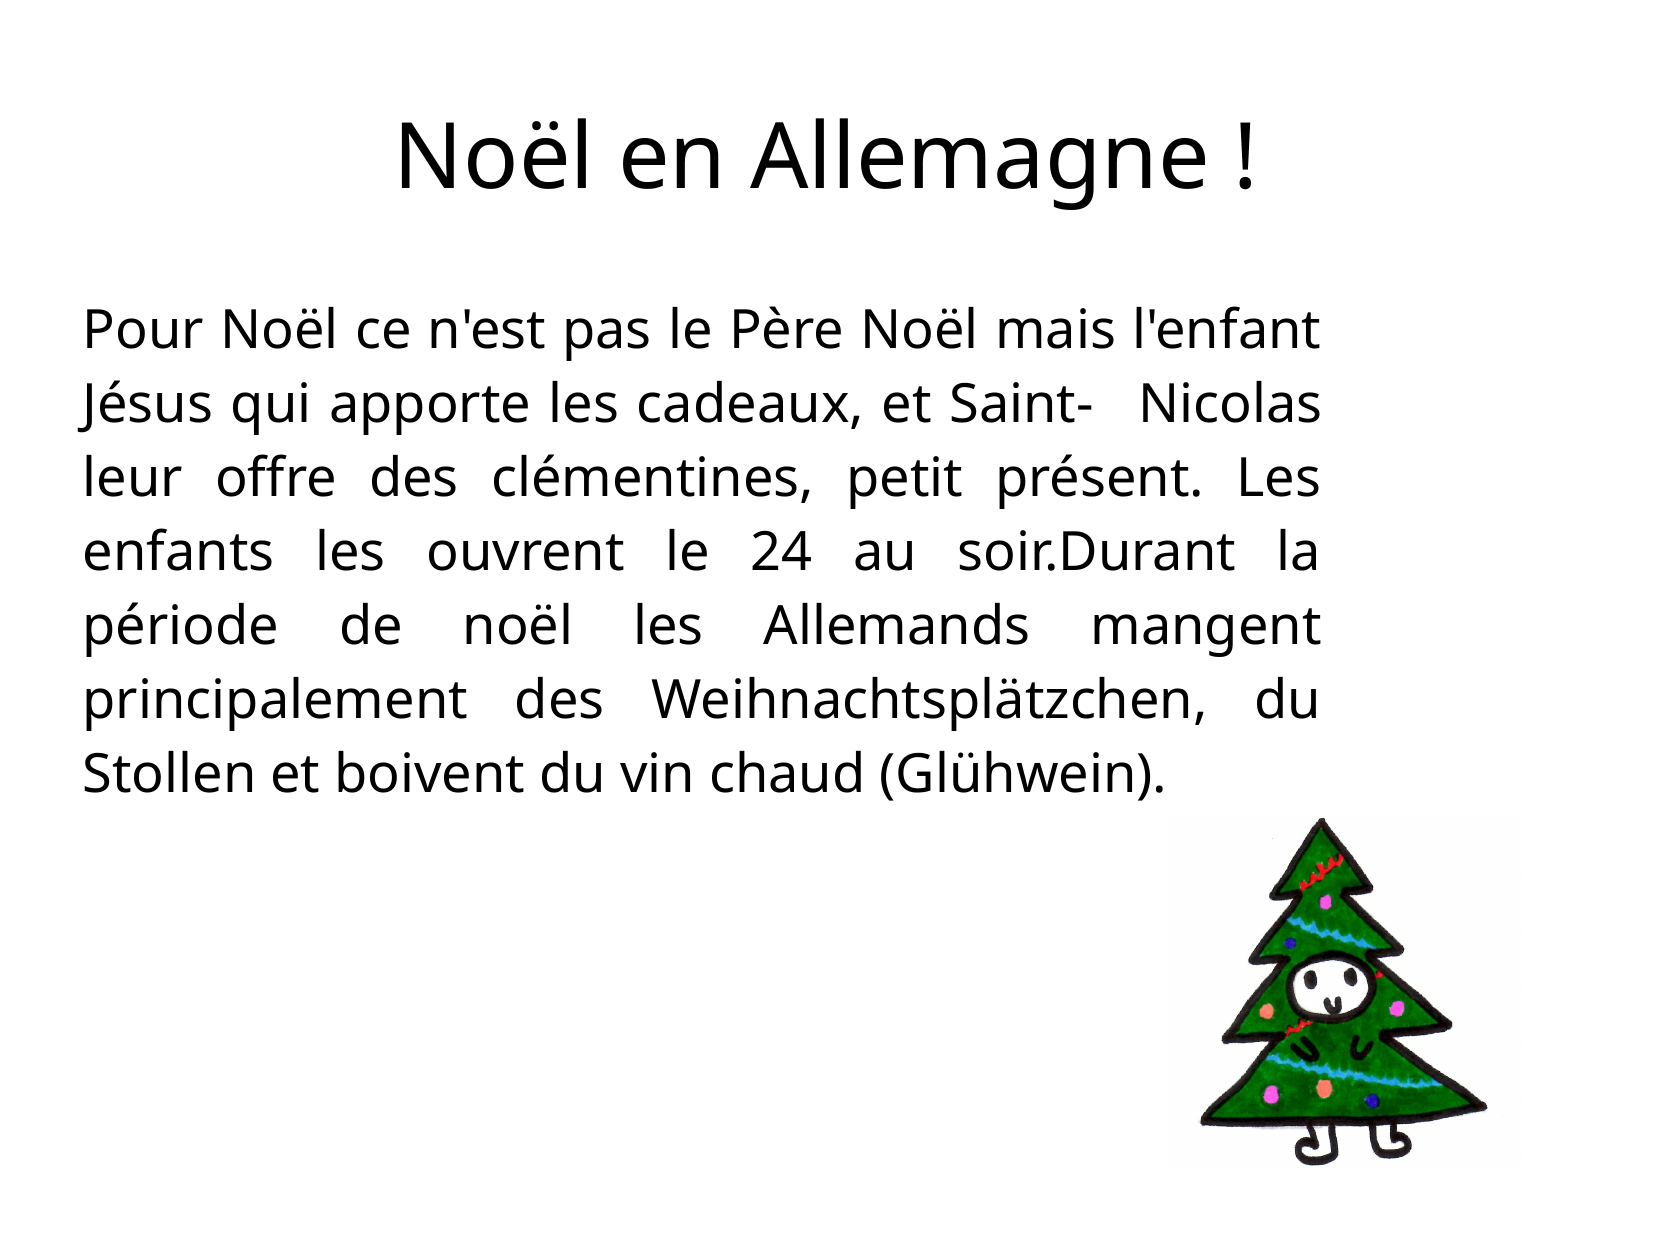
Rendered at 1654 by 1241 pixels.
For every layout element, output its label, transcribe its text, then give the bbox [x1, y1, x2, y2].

picture [1168, 816, 1524, 1170]
list Pour Noël ce n'est pas le Père Noël mais l'enfant Jésus qui apporte les cadeaux, et Saint- Nicolas leur offre des clémentines, petit présent. Les enfants les ouvrent le 24 au soir.Durant la période de noël les Allemands mangent principalement des Weihnachtsplätzchen, du Stollen et boivent du vin chaud (Glühwein). [82, 290, 1323, 1010]
title Noël en Allemagne ! [82, 49, 1571, 257]
